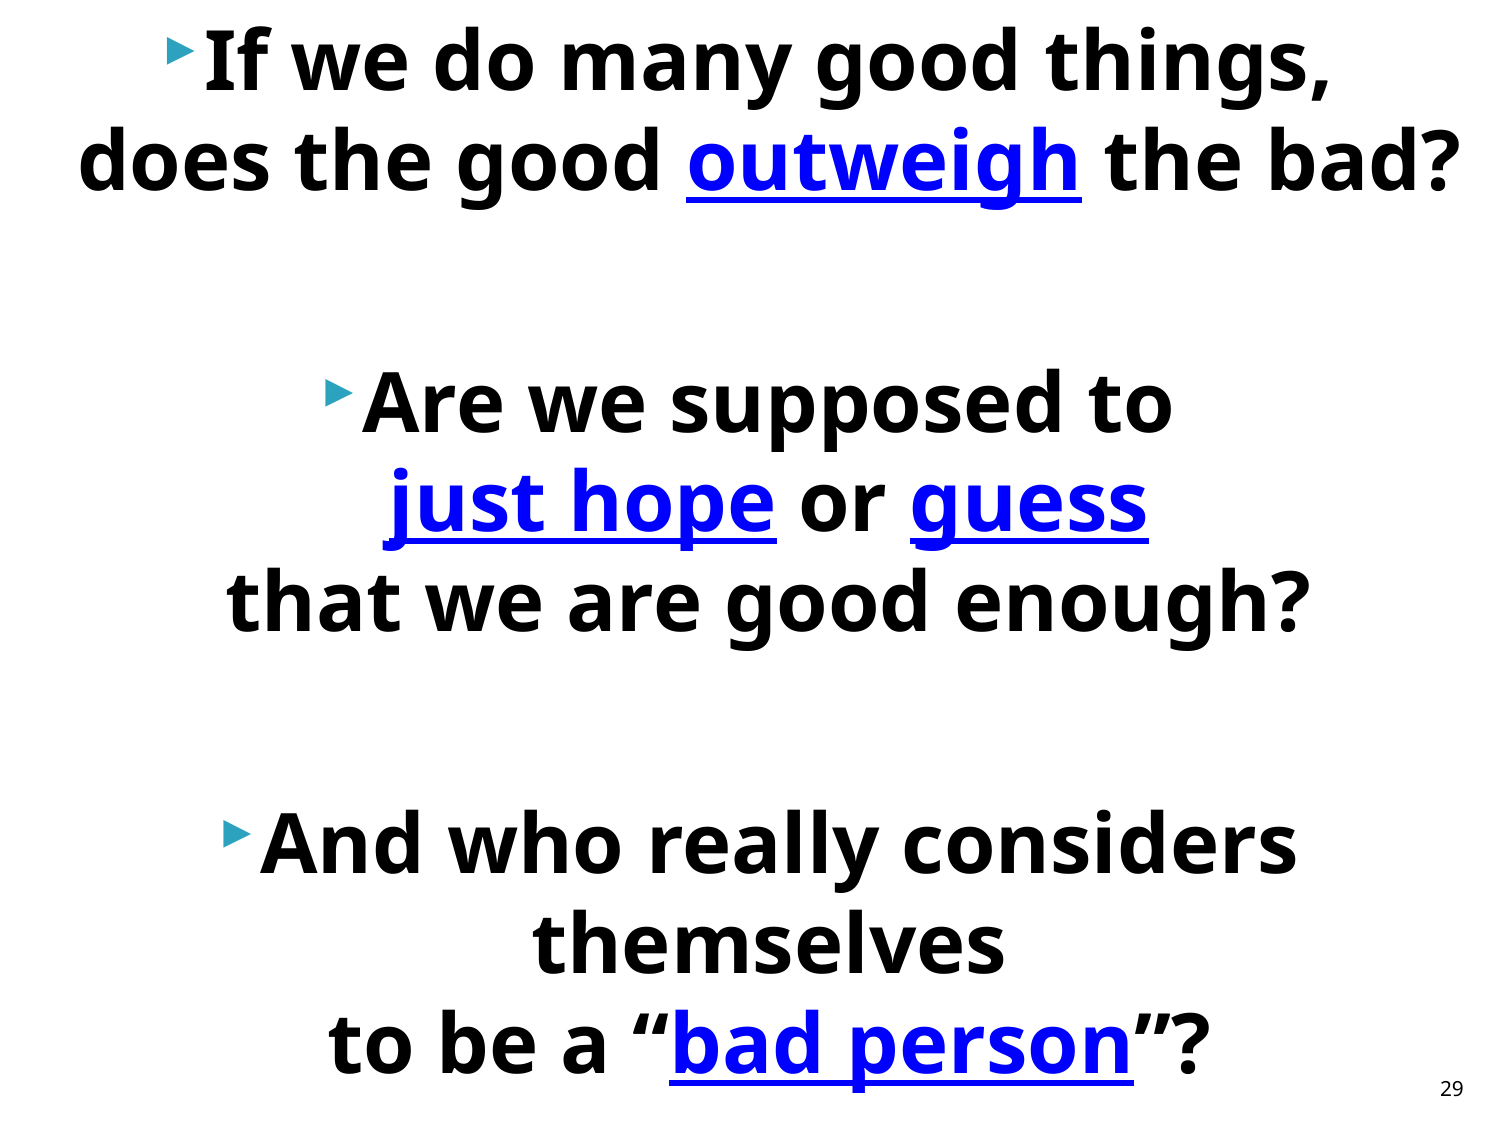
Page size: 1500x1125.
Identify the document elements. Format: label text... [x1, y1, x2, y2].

slide_number <number> [1418, 1051, 1479, 1112]
list If we do many good things, does the good outweigh the bad? Are we supposed to just hope or guess that we are good enough? And who really considers themselves to be a “bad person”? [0, 0, 1500, 1125]
